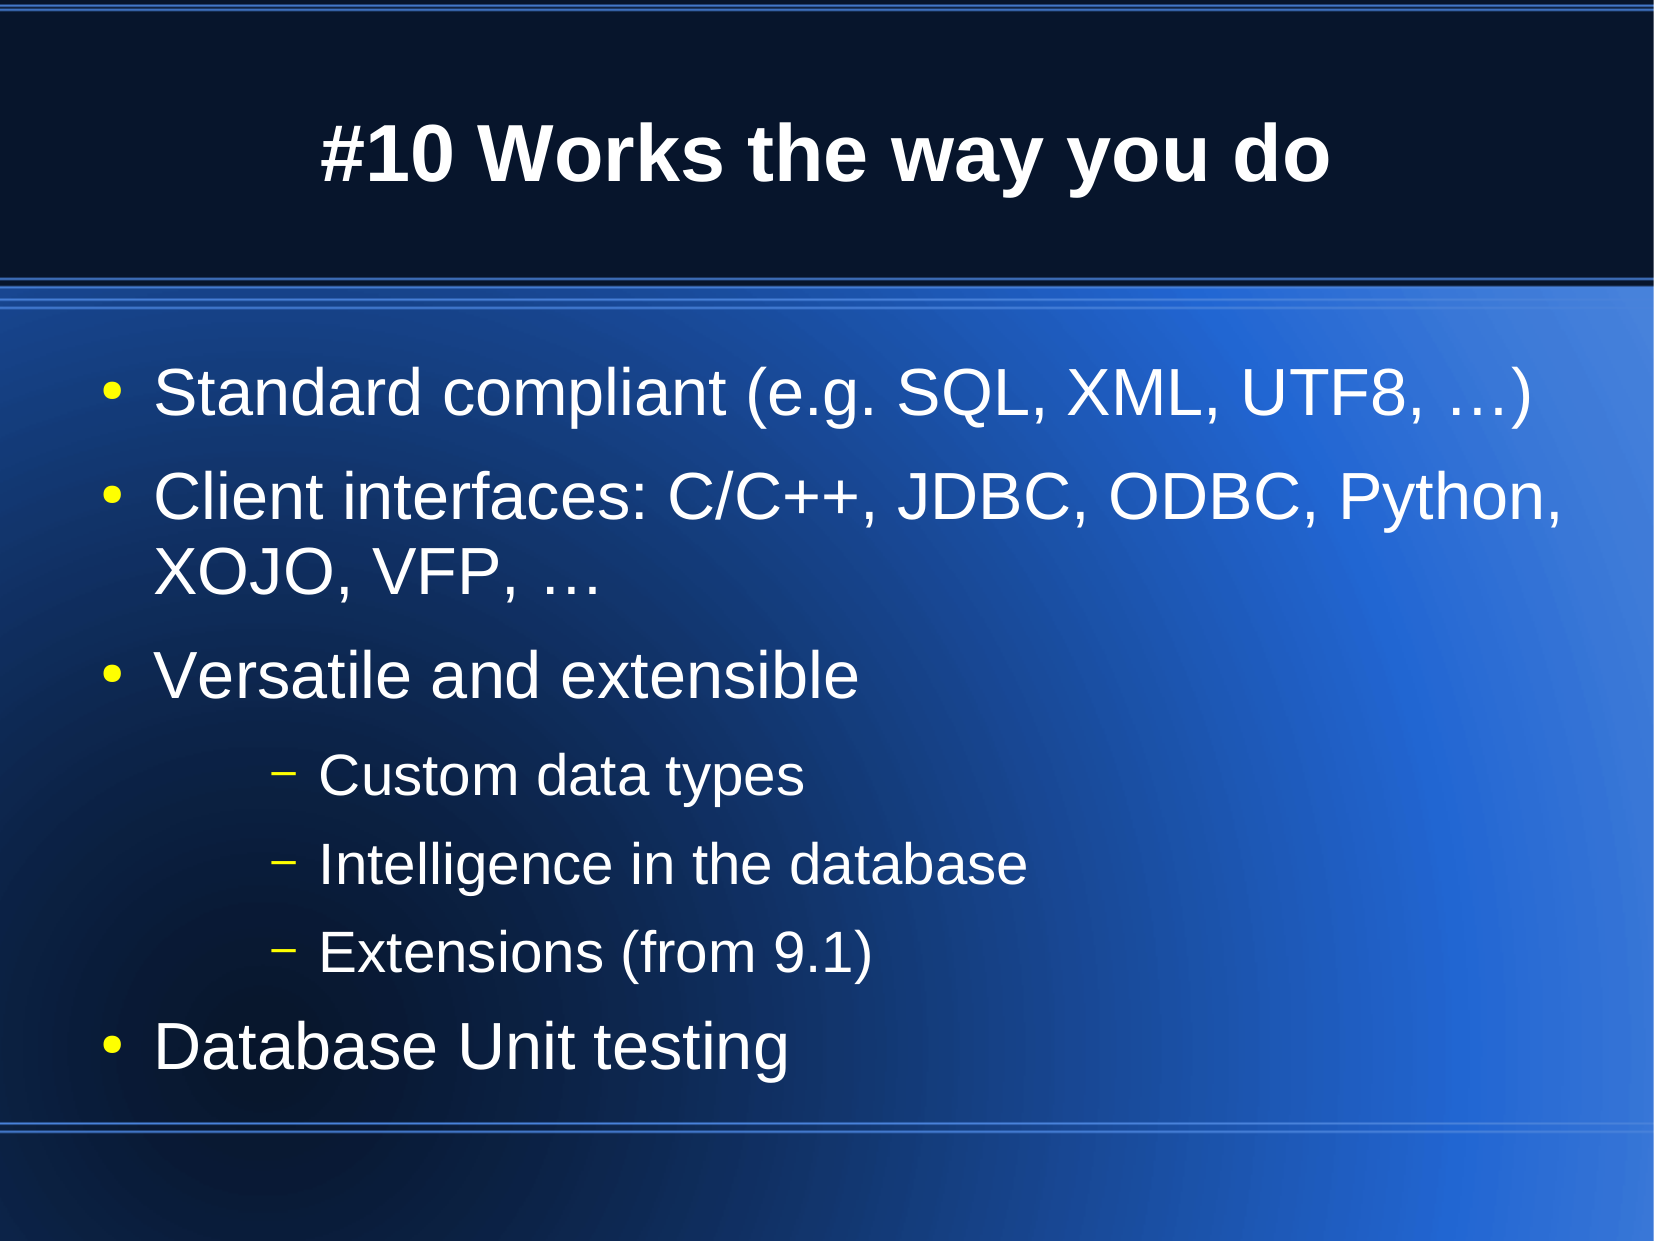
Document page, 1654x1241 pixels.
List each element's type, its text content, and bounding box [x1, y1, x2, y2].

picture [0, 0, 1654, 1241]
list Standard compliant (e.g. SQL, XML, UTF8, …) Client interfaces: C/C++, JDBC, ODBC, Python, XOJO, VFP, … Versatile and extensible Custom data types Intelligence in the database Extensions (from 9.1) Database Unit testing [82, 355, 1571, 1084]
title #10 Works the way you do [82, 49, 1571, 257]
